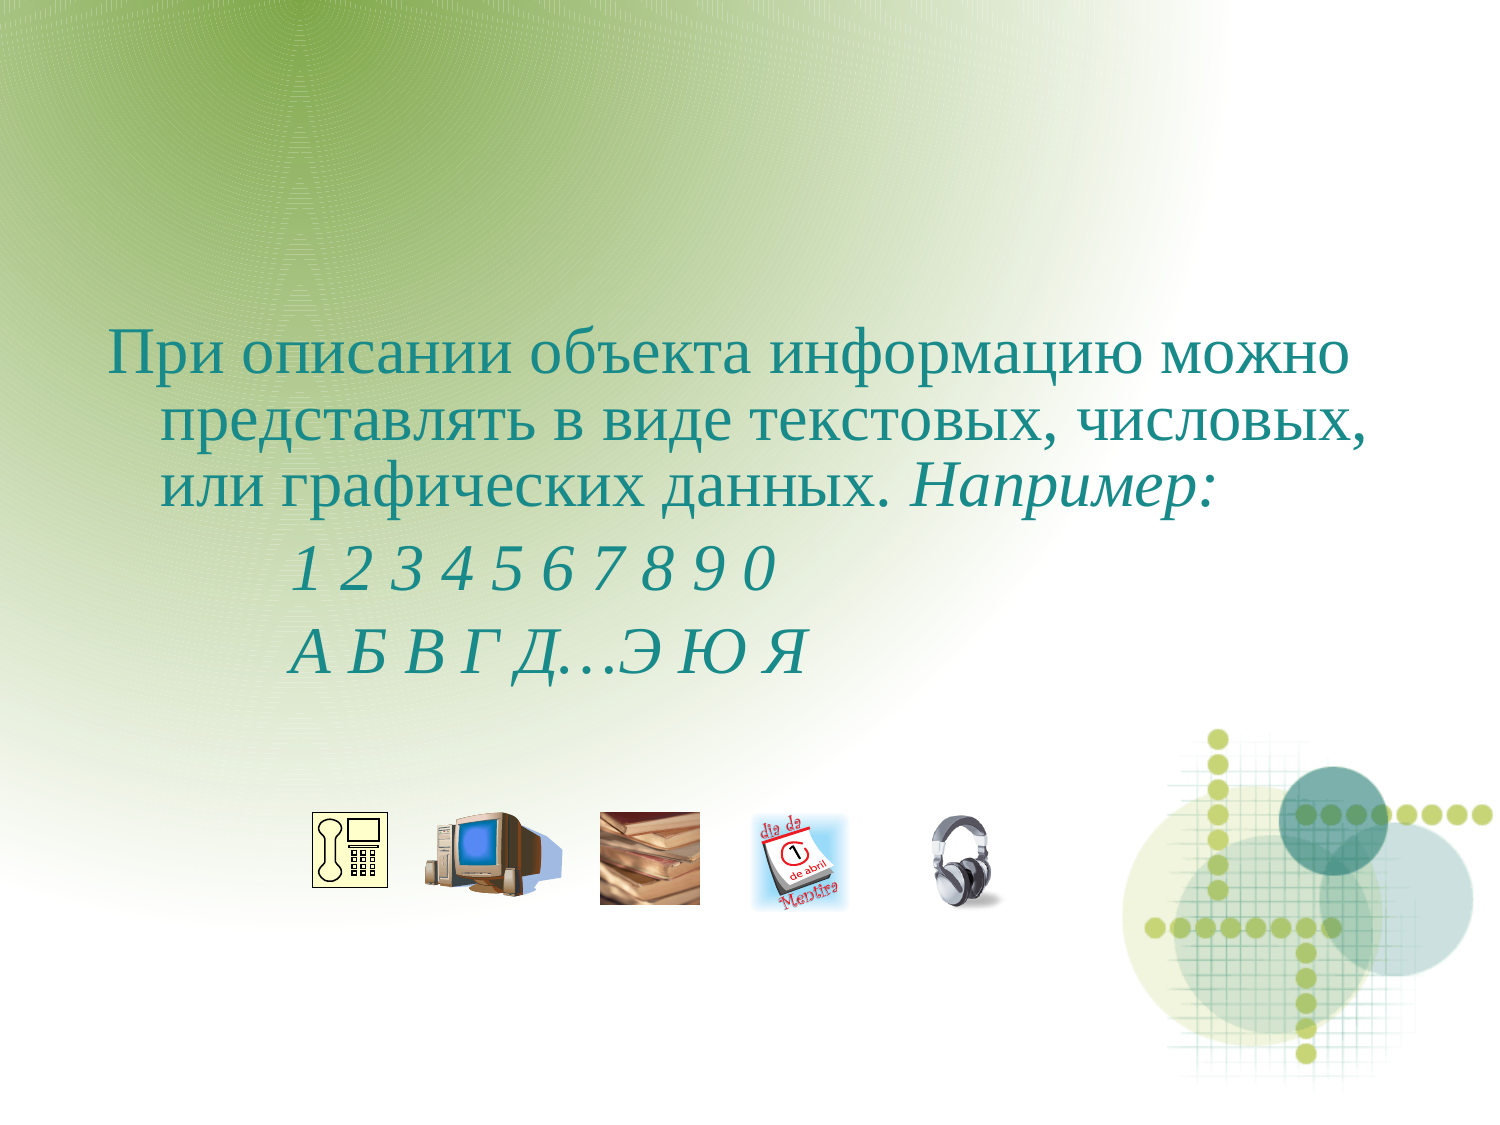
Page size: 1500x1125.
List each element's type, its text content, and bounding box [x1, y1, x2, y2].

picture [912, 812, 1015, 916]
text_box [313, 813, 387, 887]
picture [750, 812, 850, 913]
picture [1110, 718, 1500, 1098]
list При описании объекта информацию можно представлять в виде текстовых, числовых, или графических данных. Например: 1 2 3 4 5 6 7 8 9 0 А Б В Г Д…Э Ю Я [75, 312, 1426, 1035]
picture [600, 812, 700, 905]
picture [425, 812, 563, 897]
title [75, 47, 1426, 276]
